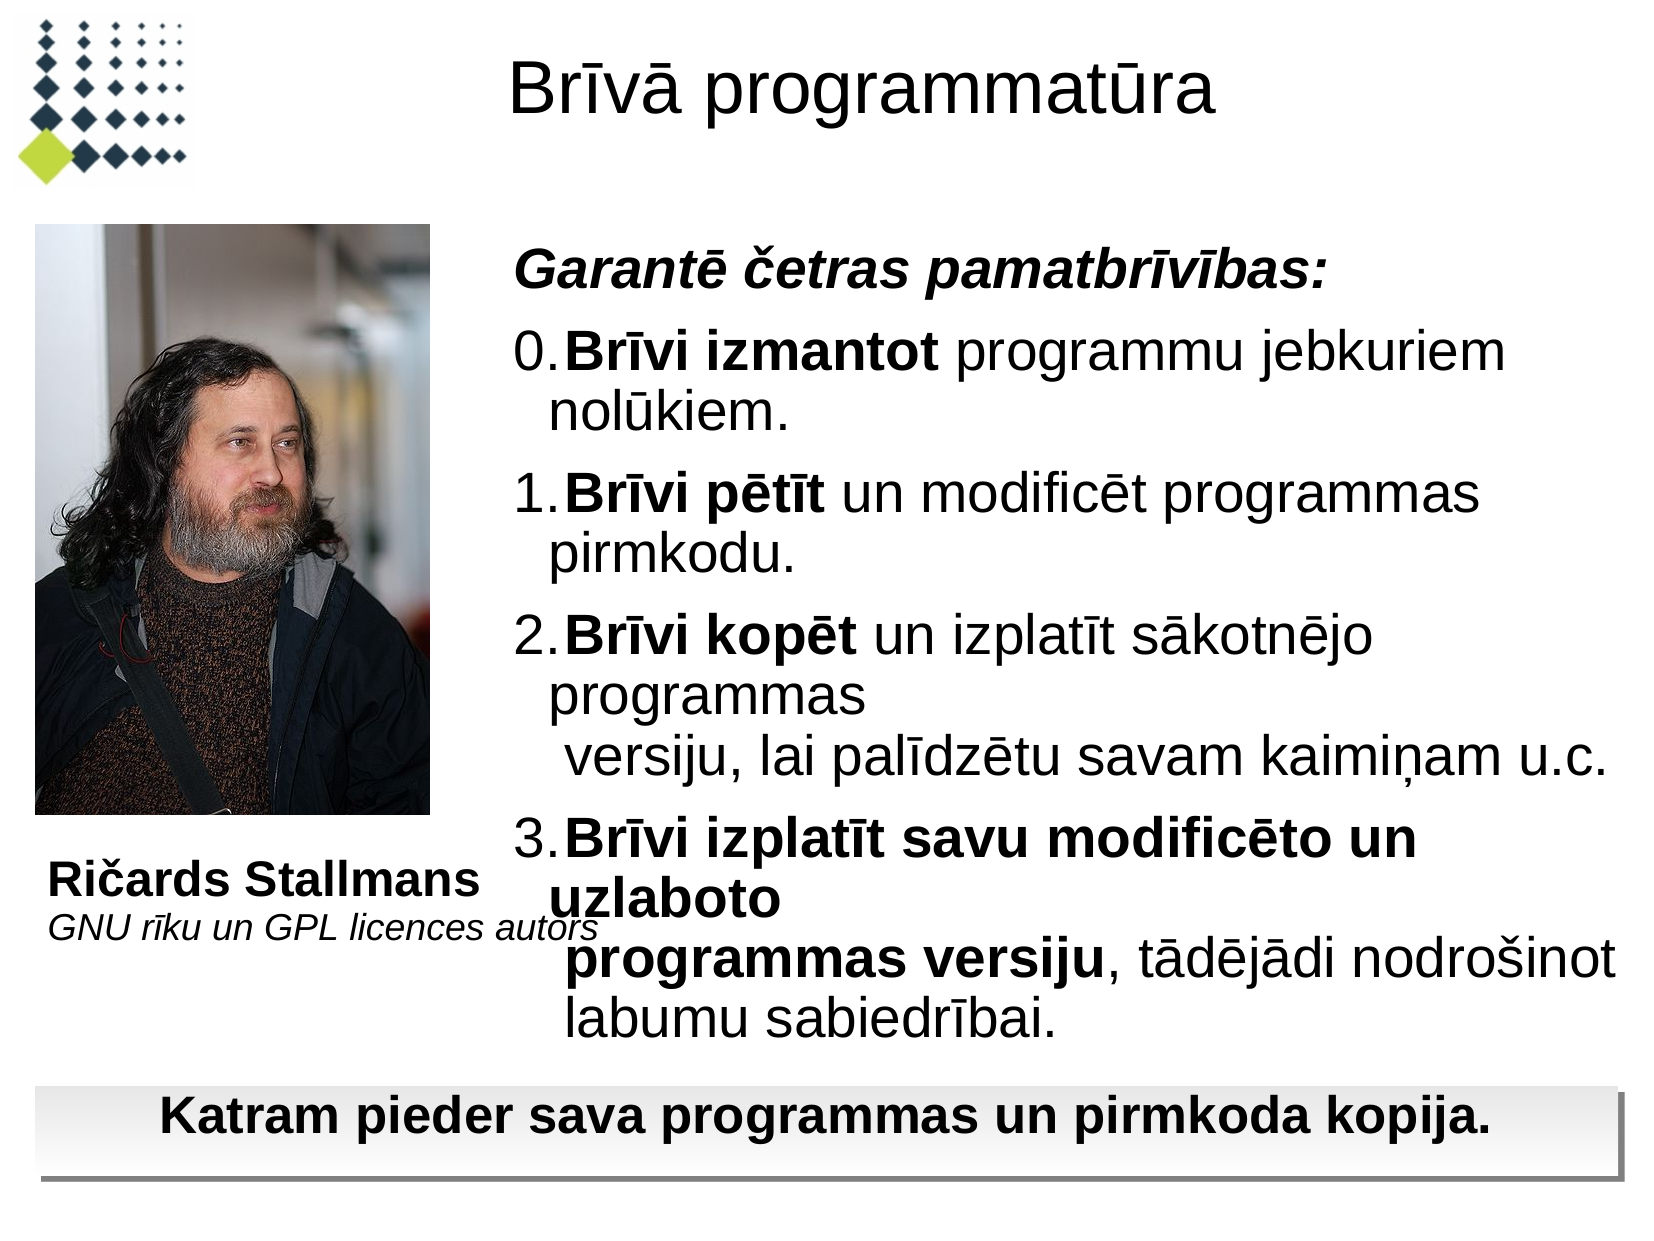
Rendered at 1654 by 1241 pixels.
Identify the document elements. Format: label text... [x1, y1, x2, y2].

picture [12, 12, 196, 189]
list Garantē četras pamatbrīvības: Brīvi izmantot programmu jebkuriem nolūkiem. Brīvi pētīt un modificēt programmas pirmkodu. Brīvi kopēt un izplatīt sākotnējo programmas versiju, lai palīdzētu savam kaimiņam u.c. Brīvi izplatīt savu modificēto un uzlaboto programmas versiju, tādējādi nodrošinot labumu sabiedrībai. [513, 236, 1625, 1092]
text_box Katram pieder sava programmas un pirmkoda kopija. [35, 1086, 1619, 1176]
title Brīvā programmatūra [153, 41, 1571, 140]
picture [35, 224, 430, 815]
text_box Ričards Stallmans GNU rīku un GPL licences autors [33, 844, 615, 957]
